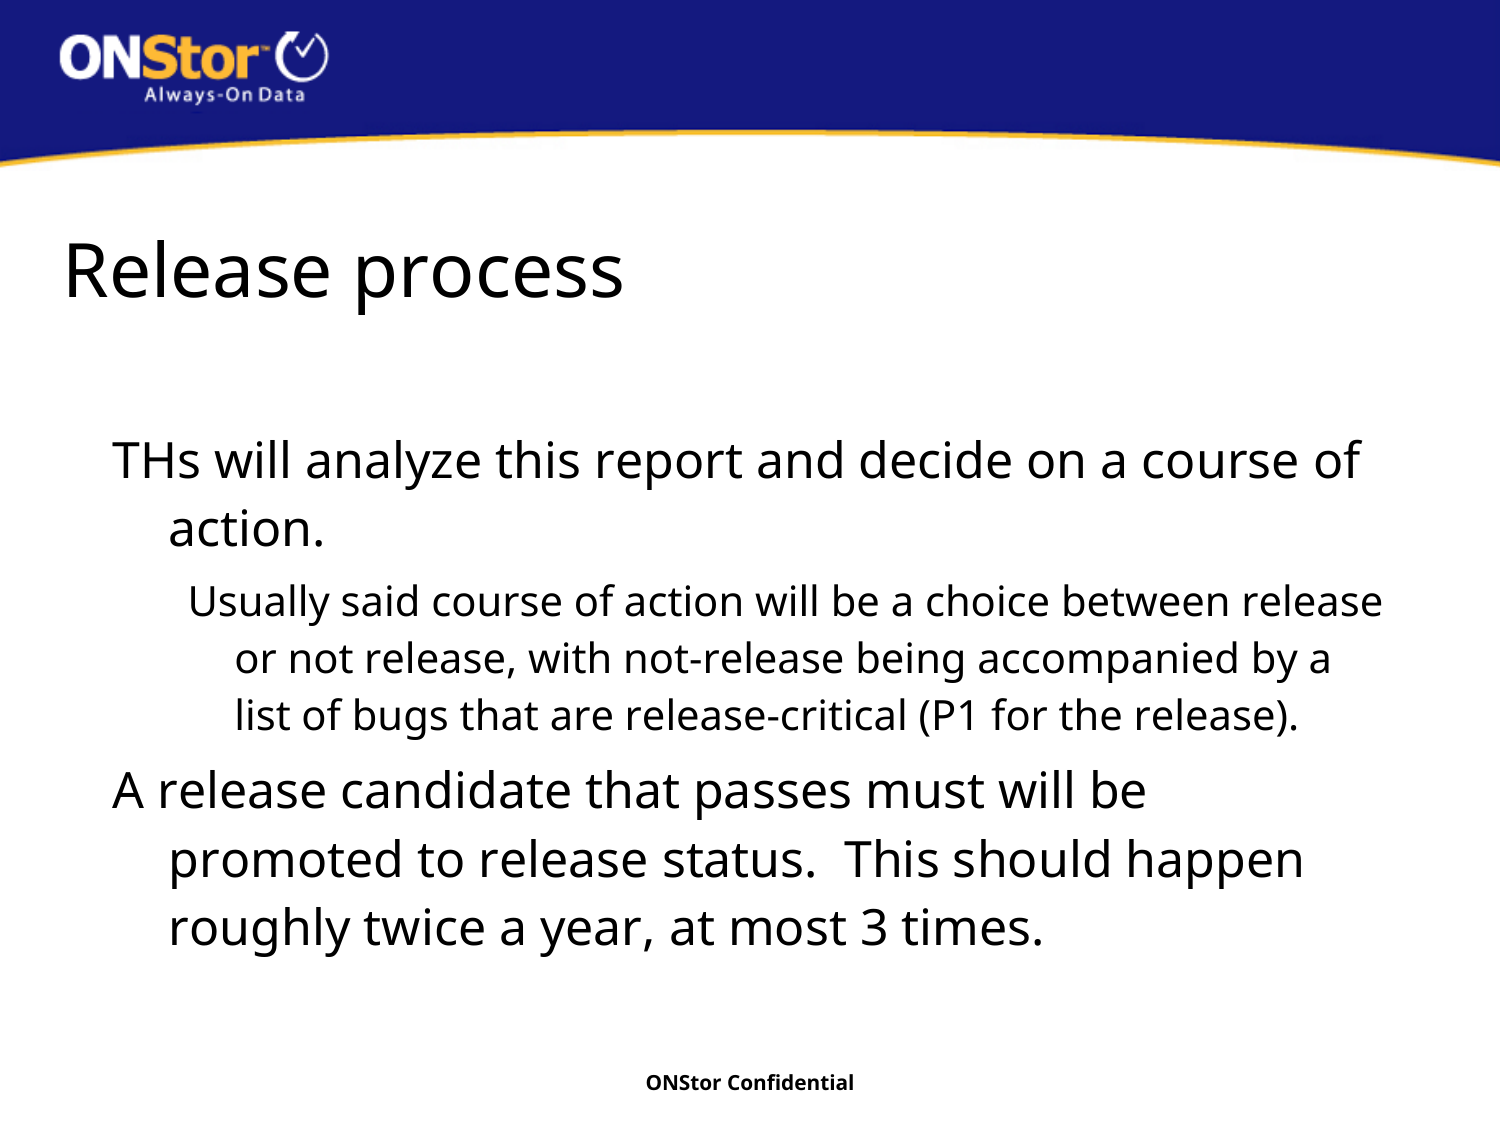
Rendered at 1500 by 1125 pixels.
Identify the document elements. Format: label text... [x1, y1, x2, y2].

list THs will analyze this report and decide on a course of action. Usually said course of action will be a choice between release or not release, with not-release being accompanied by a list of bugs that are release-critical (P1 for the release). A release candidate that passes must will be promoted to release status. This should happen roughly twice a year, at most 3 times. [112, 425, 1388, 1011]
title Release process [62, 182, 1338, 356]
